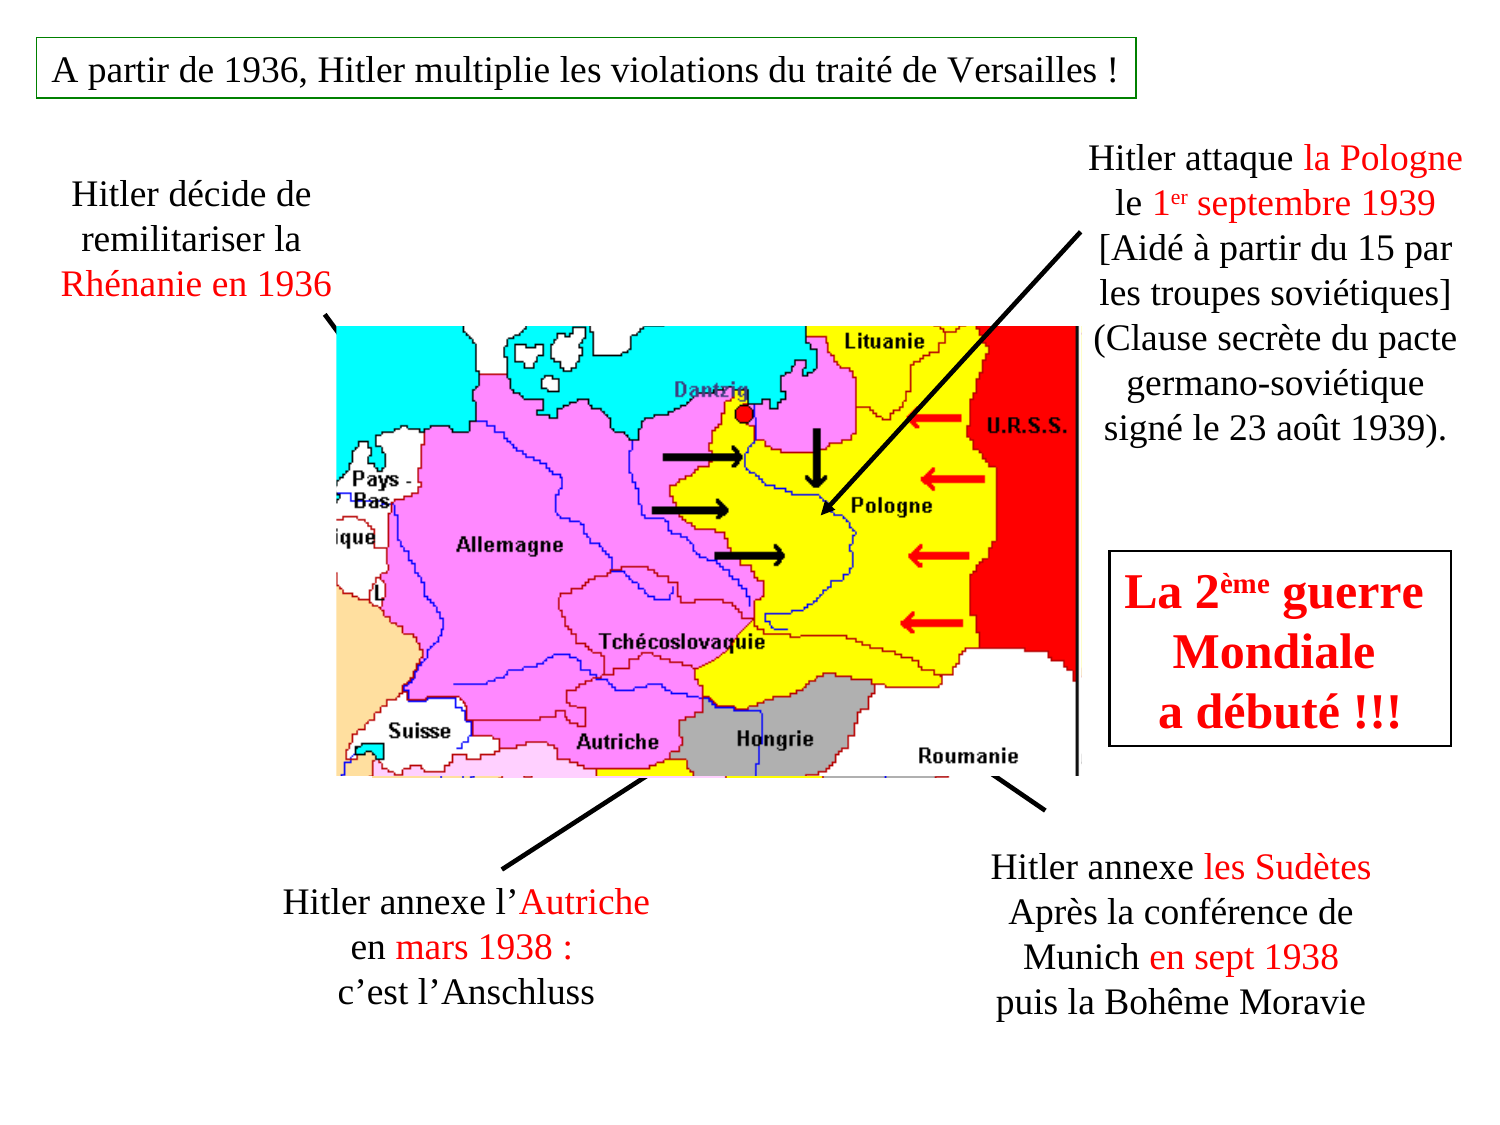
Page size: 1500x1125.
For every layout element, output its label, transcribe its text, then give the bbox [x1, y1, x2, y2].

text_box A partir de 1936, Hitler multiplie les violations du traité de Versailles ! [36, 37, 1136, 98]
text_box Hitler décide de remilitariser la Rhénanie en 1936 [41, 160, 352, 312]
text_box La 2ème guerre Mondiale a débuté !!! [1109, 550, 1452, 747]
text_box Hitler annexe les Sudètes Après la conférence de Munich en sept 1938 puis la Bohême Moravie [974, 834, 1389, 1030]
picture [336, 326, 1082, 778]
text_box Hitler annexe l’Autriche en mars 1938 : c’est l’Anschluss [265, 869, 668, 1020]
text_box Hitler attaque la Pologne le 1er septembre 1939 [Aidé à partir du 15 par les troupes soviétiques] (Clause secrète du pacte germano-soviétique signé le 23 août 1939). [1068, 125, 1483, 456]
